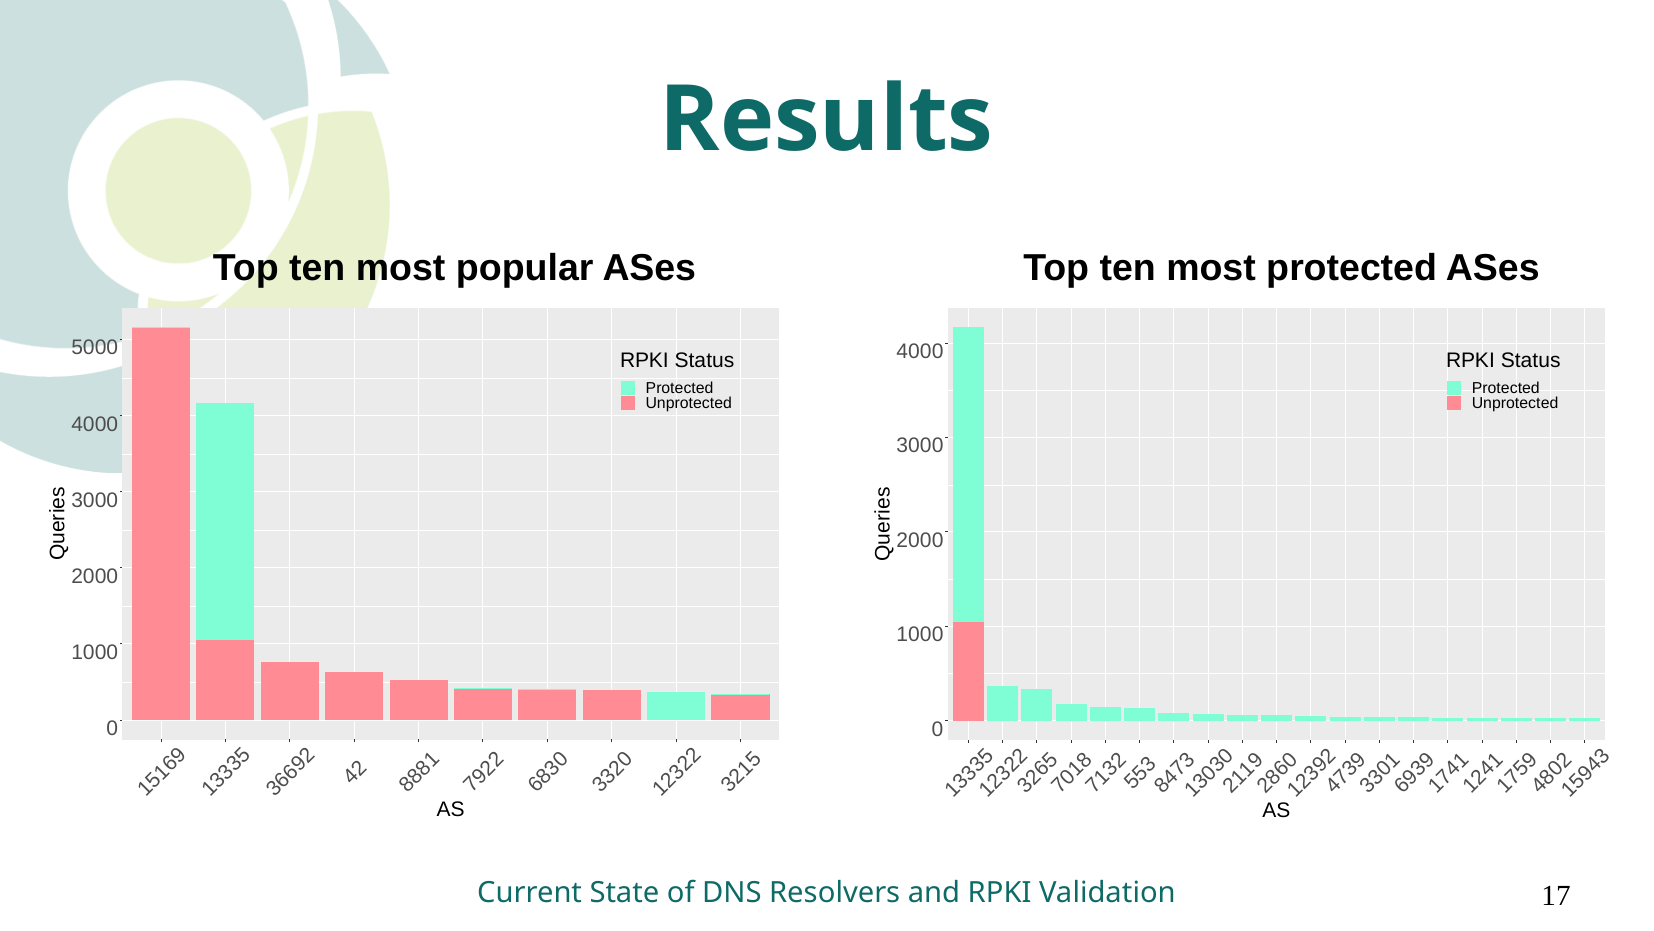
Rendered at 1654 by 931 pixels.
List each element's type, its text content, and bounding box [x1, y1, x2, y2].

text_box Top ten most protected ASes [980, 239, 1583, 296]
title Results [82, 37, 1571, 193]
picture [874, 307, 1616, 824]
picture [48, 307, 780, 823]
text_box Top ten most popular ASes [153, 239, 756, 296]
